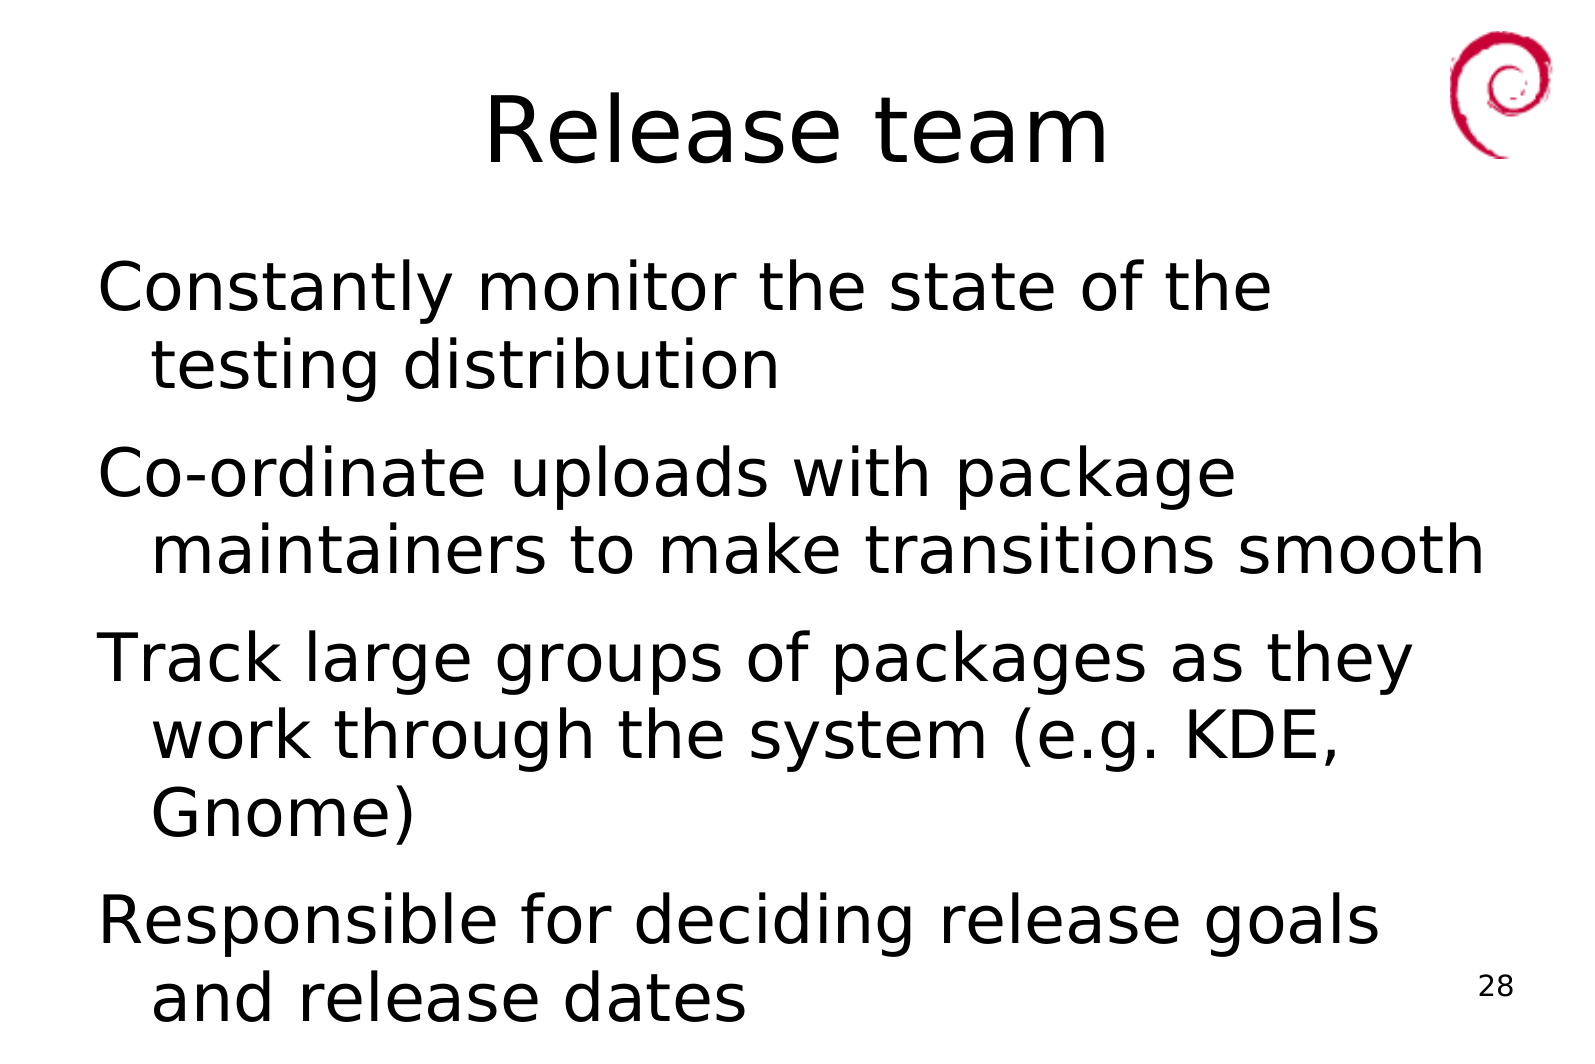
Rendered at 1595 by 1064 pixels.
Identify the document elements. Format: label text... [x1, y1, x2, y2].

list Constantly monitor the state of the testing distribution Co-ordinate uploads with package maintainers to make transitions smooth Track large groups of packages as they work through the system (e.g. KDE, Gnome) Responsible for deciding release goals and release dates [79, 248, 1515, 1038]
title Release team [79, 42, 1515, 221]
picture [1450, 31, 1555, 159]
